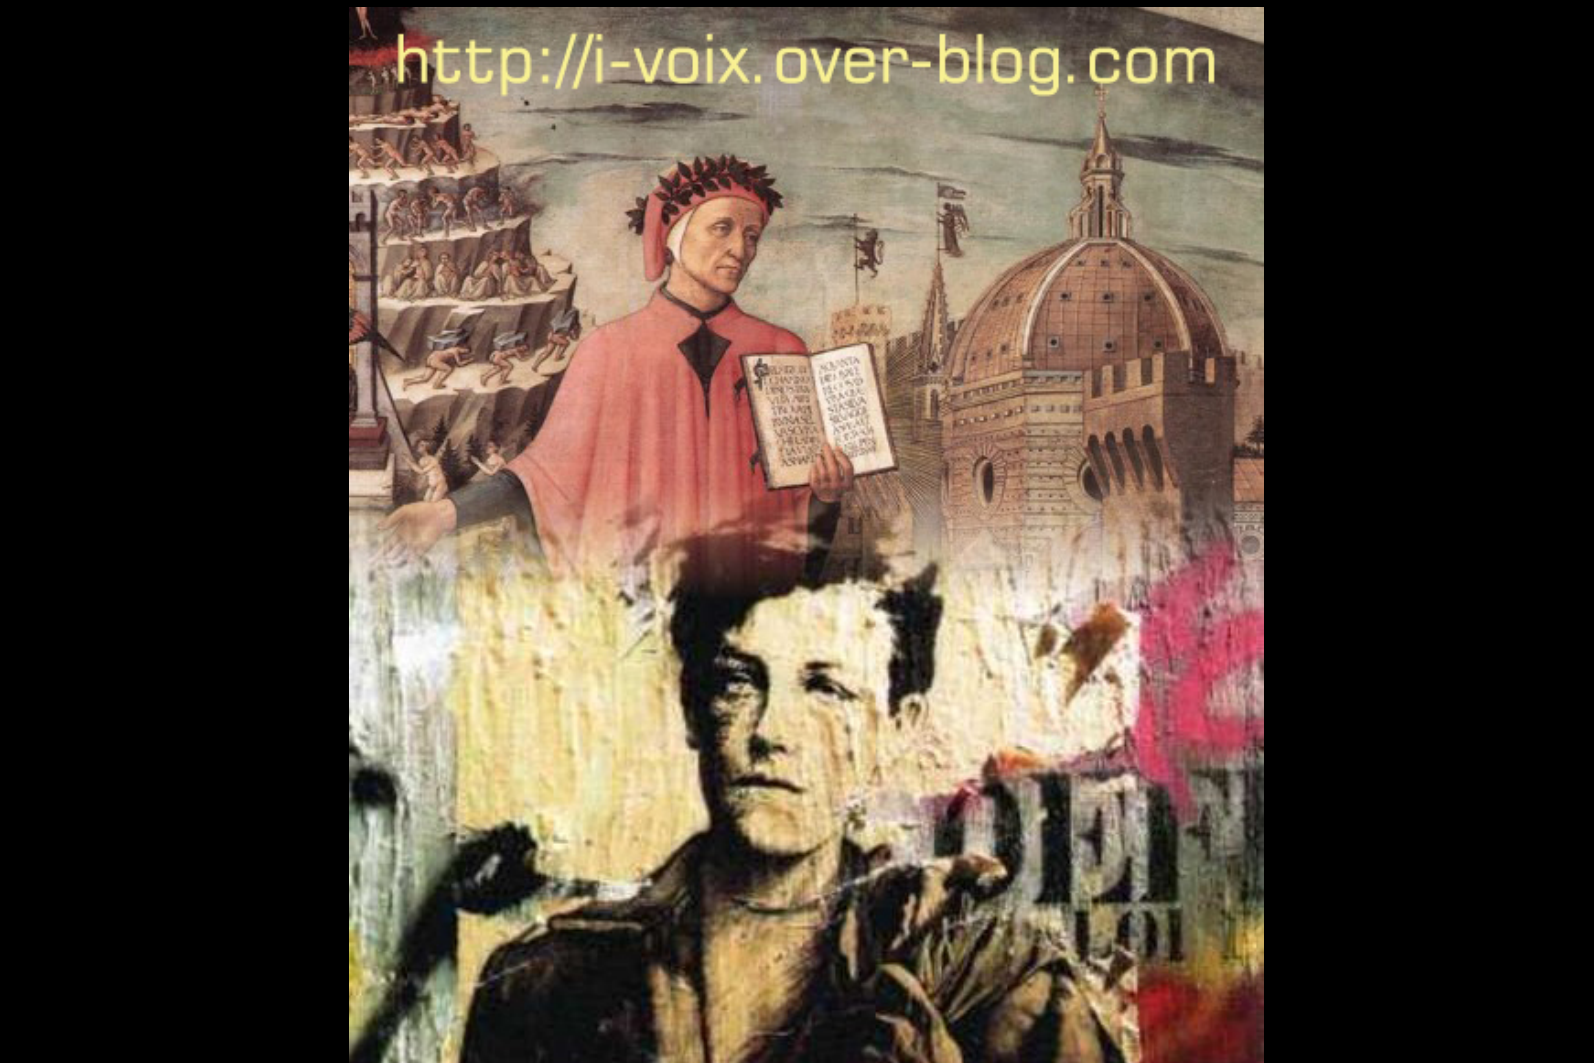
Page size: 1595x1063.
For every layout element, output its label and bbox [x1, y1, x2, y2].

picture [349, 7, 1264, 1063]
